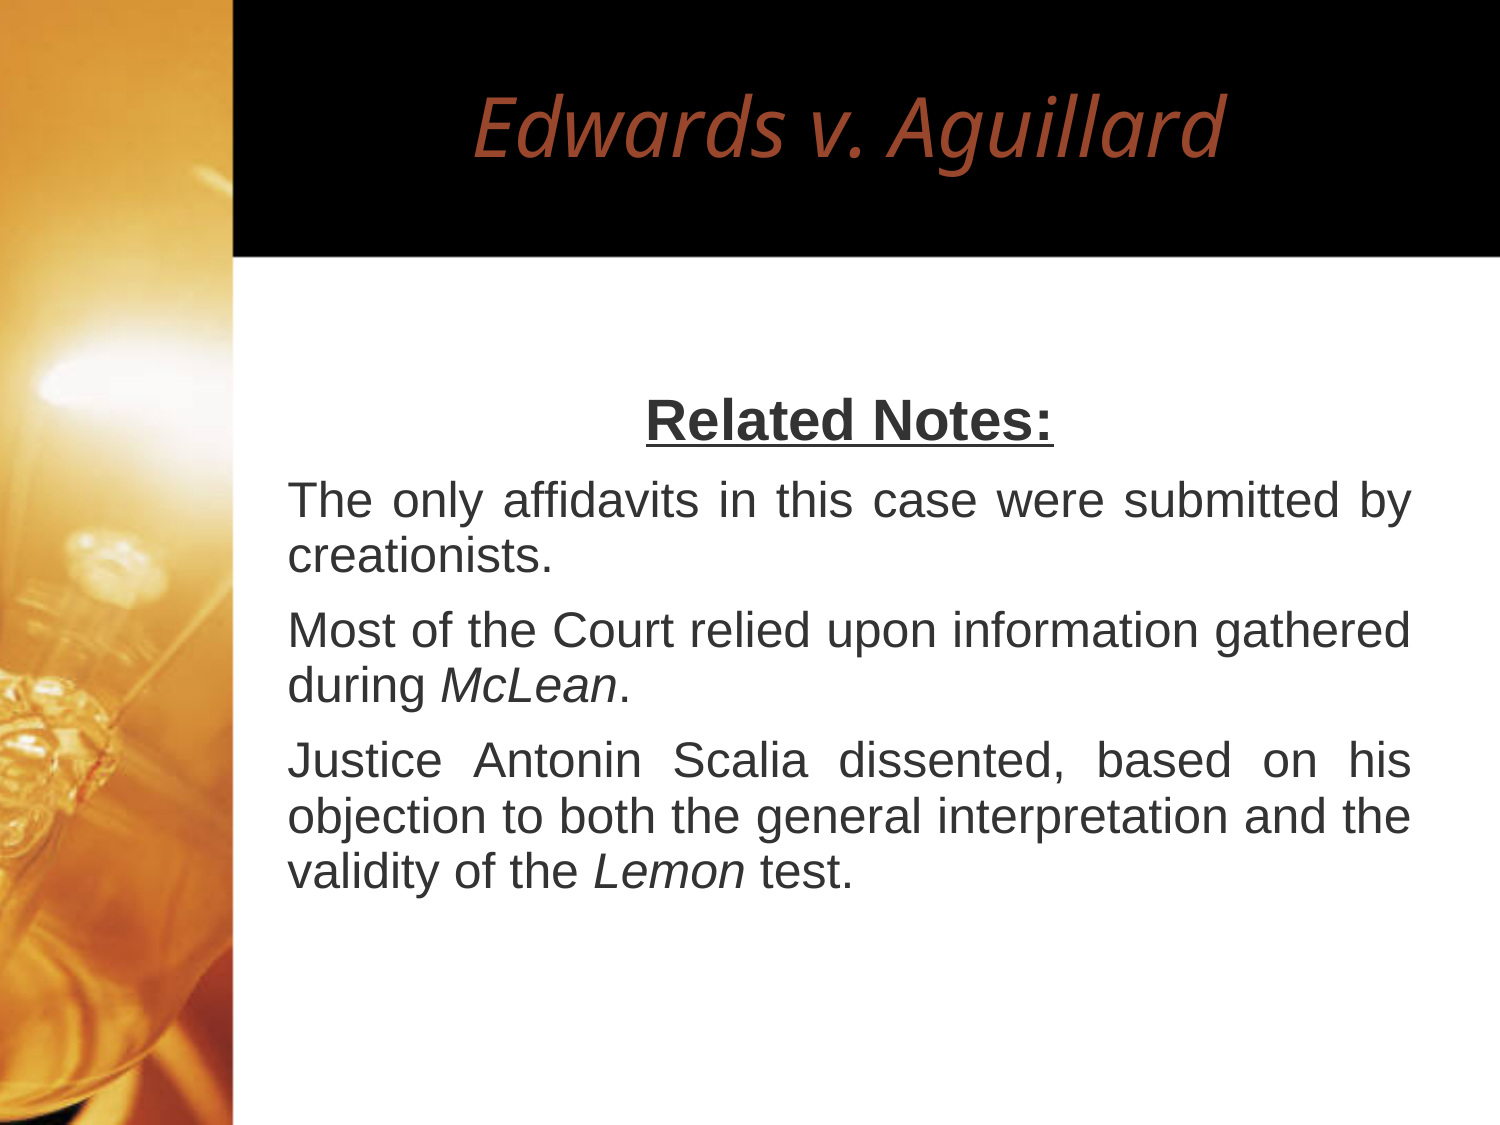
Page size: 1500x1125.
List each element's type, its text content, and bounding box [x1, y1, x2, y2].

subtitle Related Notes: The only affidavits in this case were submitted by creationists. Most of the Court relied upon information gathered during McLean. Justice Antonin Scalia dissented, based on his objection to both the general interpretation and the validity of the Lemon test. [287, 287, 1413, 1001]
title Edwards v. Aguillard [287, 17, 1413, 233]
picture [0, 0, 1500, 1125]
